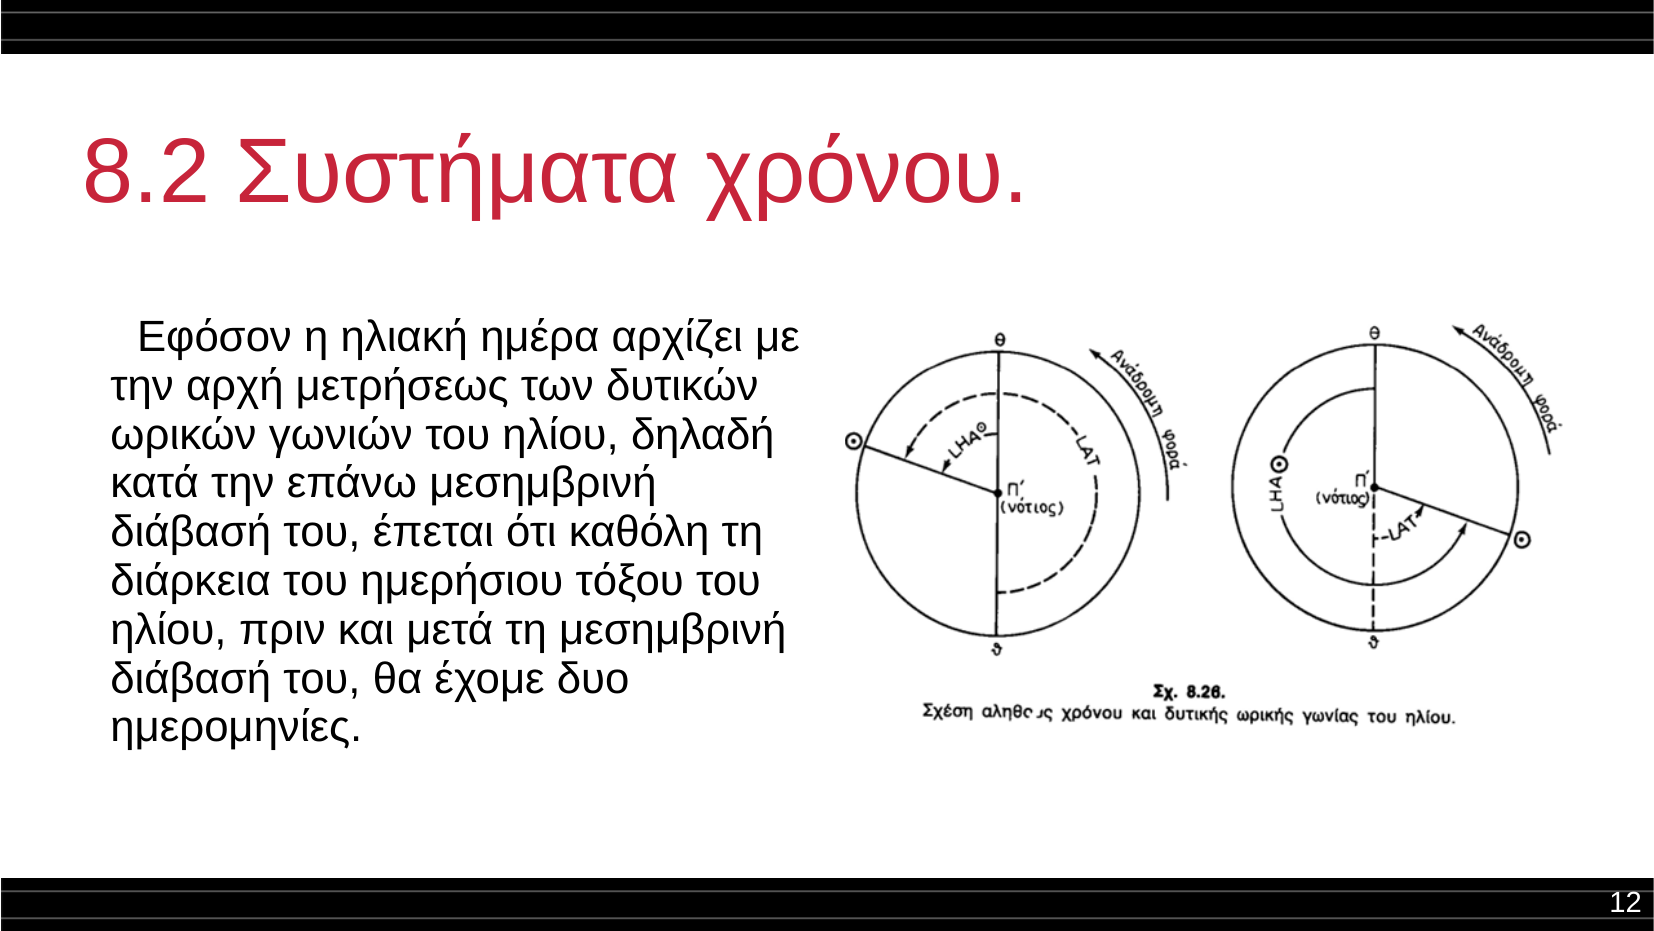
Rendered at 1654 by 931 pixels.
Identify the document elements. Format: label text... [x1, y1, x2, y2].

picture [845, 294, 1572, 735]
list Εφόσον η ηλιακή ημέρα αρχίζει με την αρχή μετρήσεως των δυτικών ωρικών γωνιών του ηλίου, δηλαδή κατά την επάνω μεσημβρινή διάβασή του, έπεται ότι καθόλη τη διάρκεια του ημερήσιου τόξου του ηλίου, πριν και μετά τη μεσημβρινή διάβασή του, θα έχομε δυο ημερομηνίες. [82, 271, 809, 758]
title 8.2 Συστήματα χρόνου. [82, 92, 1571, 249]
picture [1, 0, 1654, 54]
picture [1, 878, 1654, 931]
